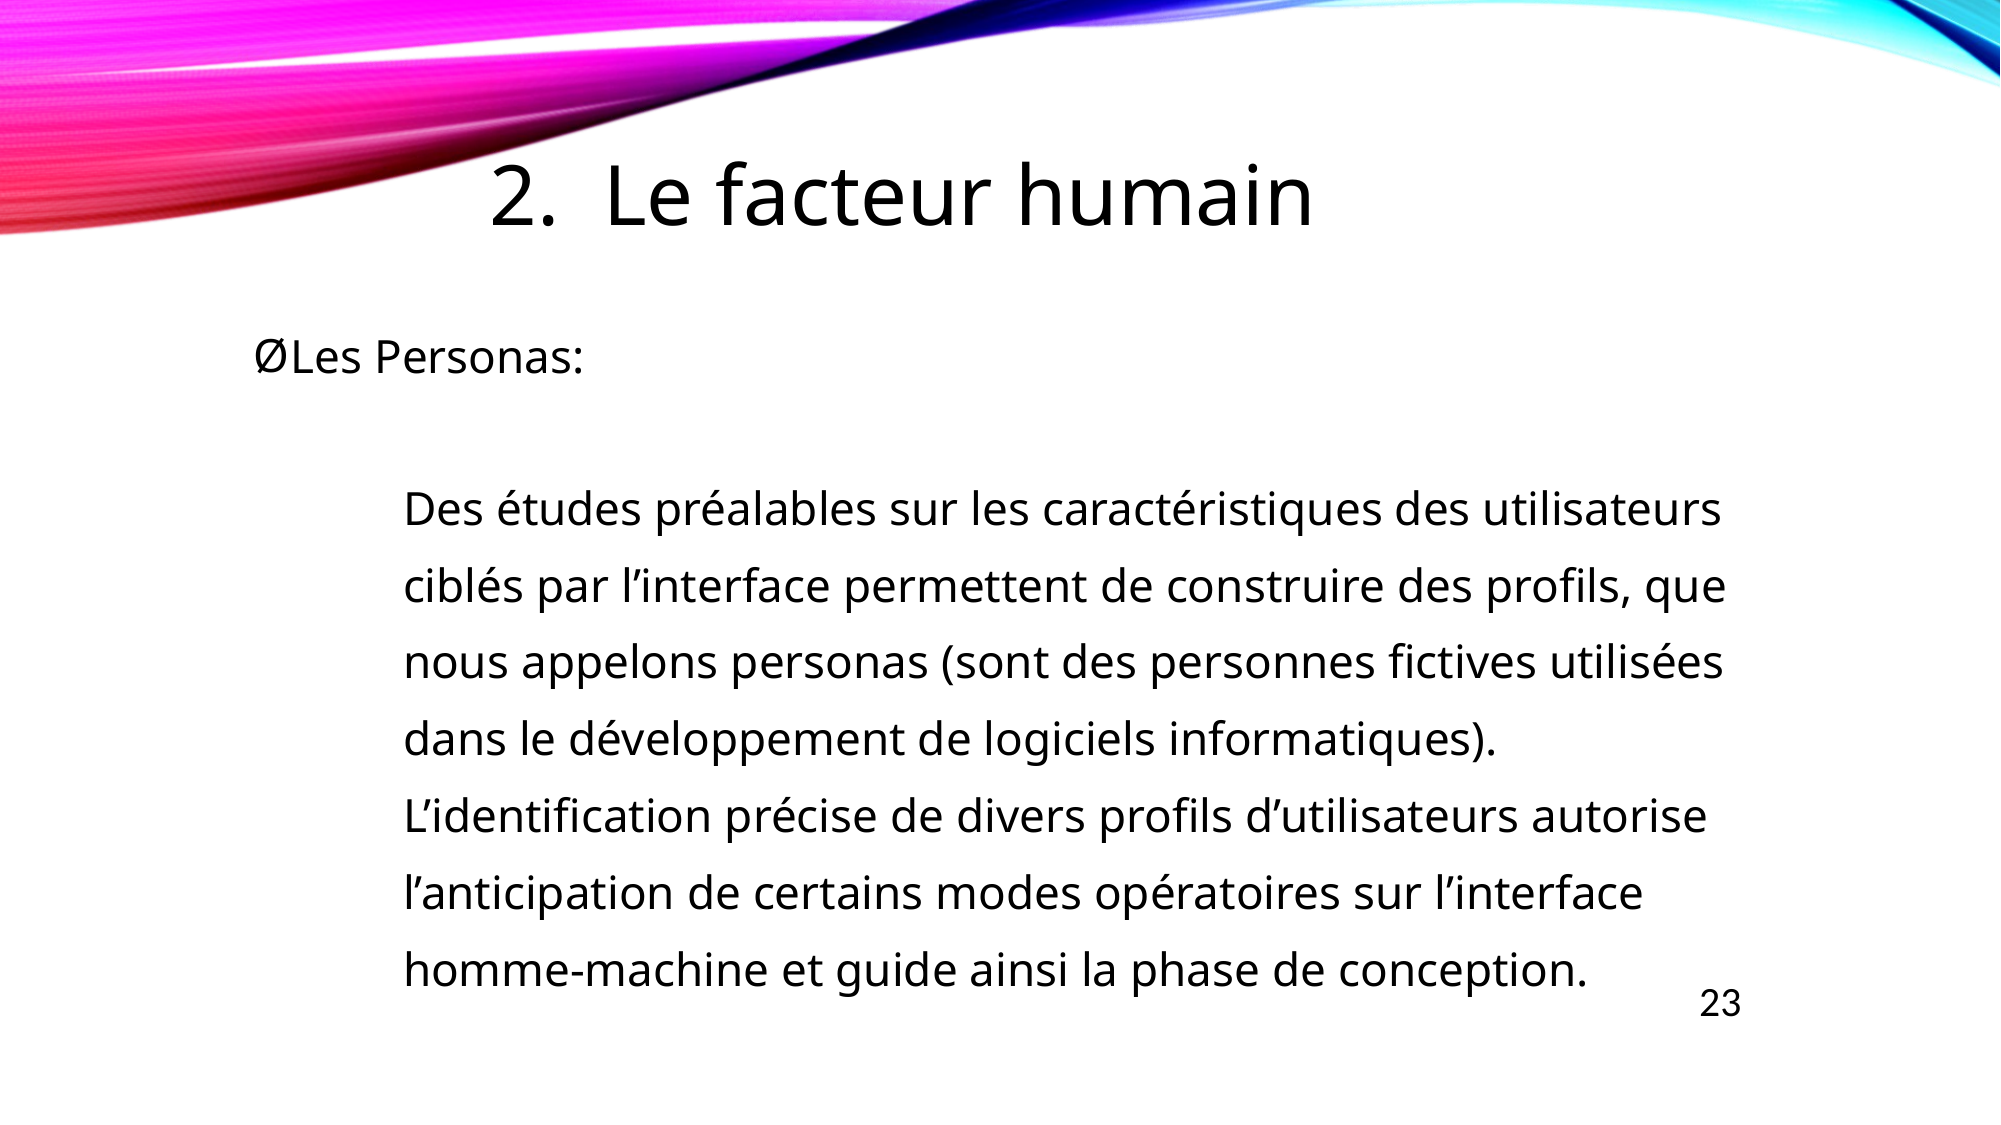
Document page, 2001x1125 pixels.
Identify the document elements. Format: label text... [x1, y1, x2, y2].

list Les Personas: Des études préalables sur les caractéristiques des utilisateurs ciblés par l’interface permettent de construire des profils, que nous appelons personas (sont des personnes fictives utilisées dans le développement de logiciels informatiques). L’identification précise de divers profils d’utilisateurs autorise l’anticipation de certains modes opératoires sur l’interface homme-machine et guide ainsi la phase de conception. [238, 330, 1814, 1077]
text_box <numéro> [1684, 967, 1775, 1030]
picture [0, 0, 2000, 237]
title 2. Le facteur humain [474, 125, 1888, 338]
